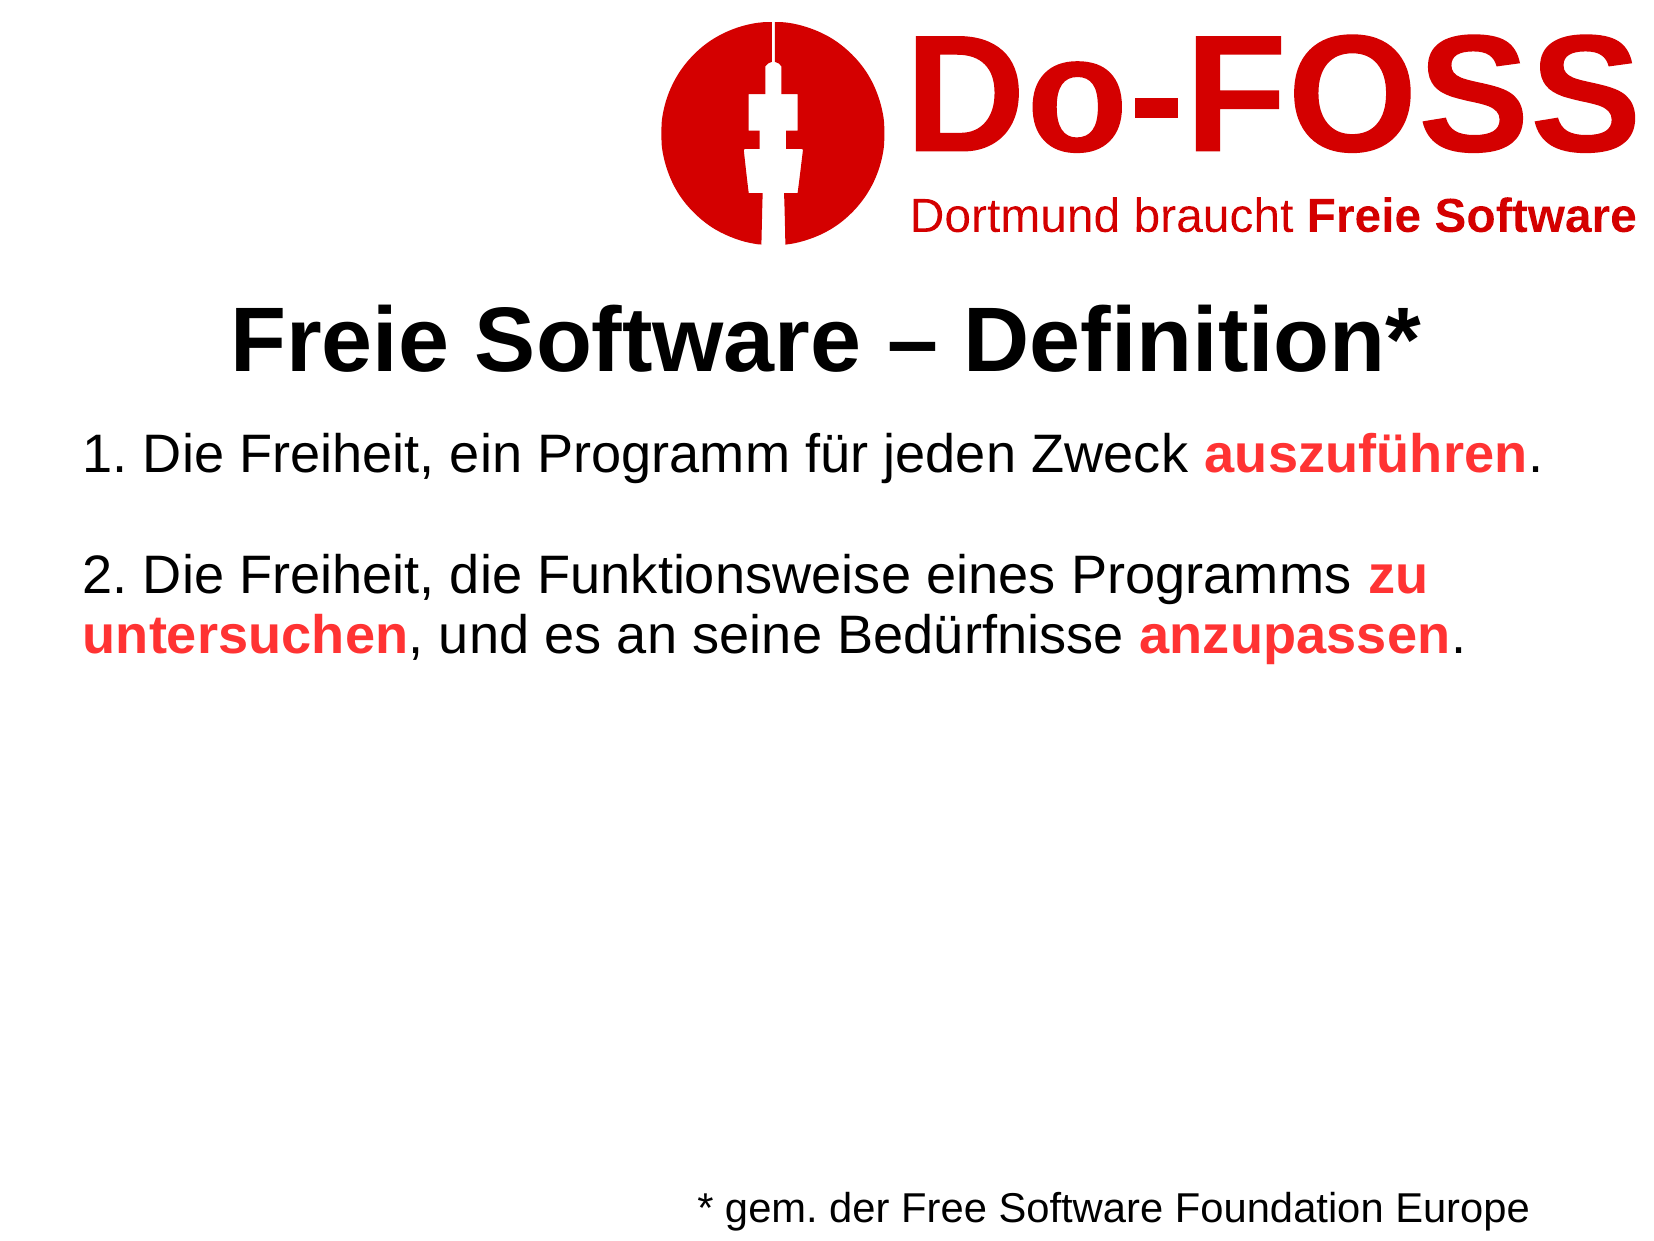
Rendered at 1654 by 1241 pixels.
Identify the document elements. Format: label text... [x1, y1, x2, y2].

title Freie Software – Definition* [82, 236, 1571, 423]
subtitle 1. Die Freiheit, ein Programm für jeden Zweck auszuführen. 2. Die Freiheit, die Funktionsweise eines Programms zu untersuchen, und es an seine Bedürfnisse anzupassen. [82, 423, 1571, 1111]
title * gem. der Free Software Foundation Europe [42, 1104, 1531, 1241]
